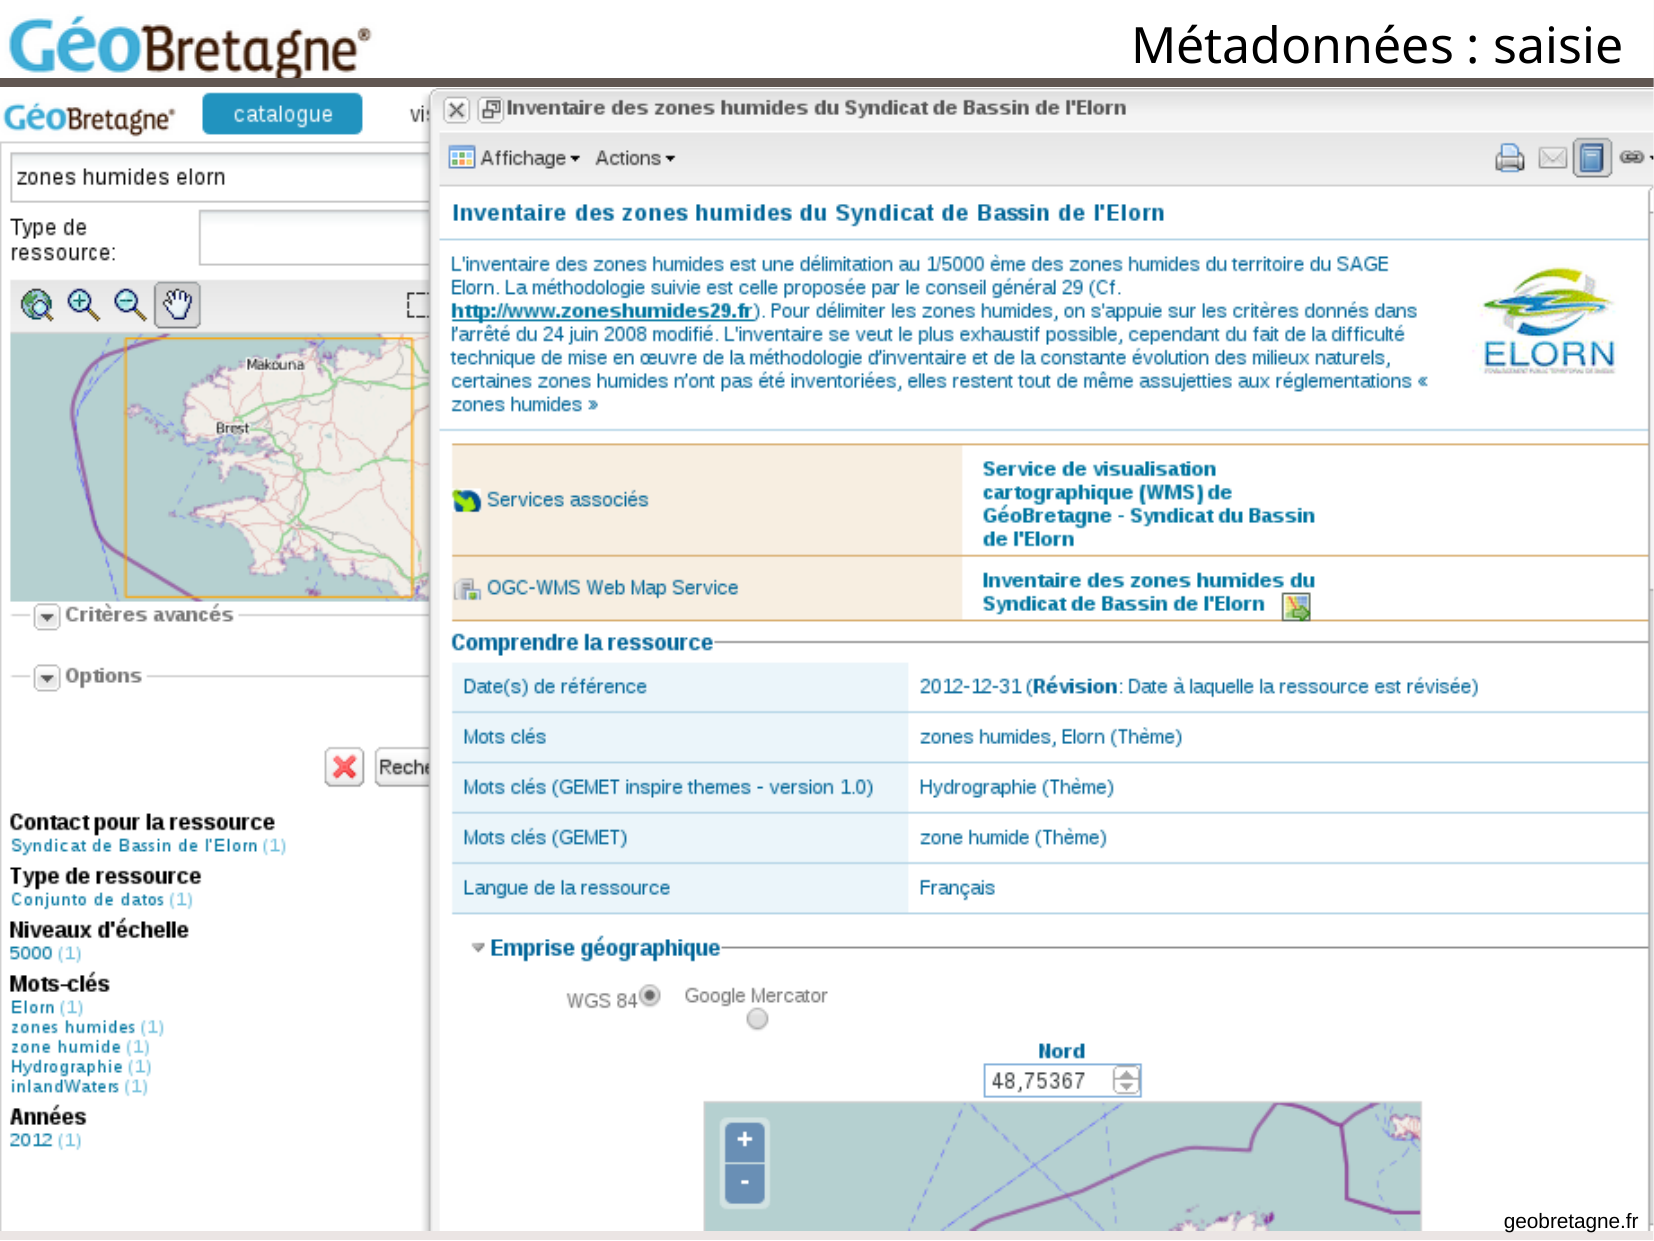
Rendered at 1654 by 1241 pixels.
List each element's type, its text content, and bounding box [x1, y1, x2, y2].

title Métadonnées : saisie [383, 0, 1625, 89]
picture [0, 0, 383, 78]
text_box geobretagne.fr [1328, 1202, 1654, 1241]
picture [0, 87, 1654, 1231]
